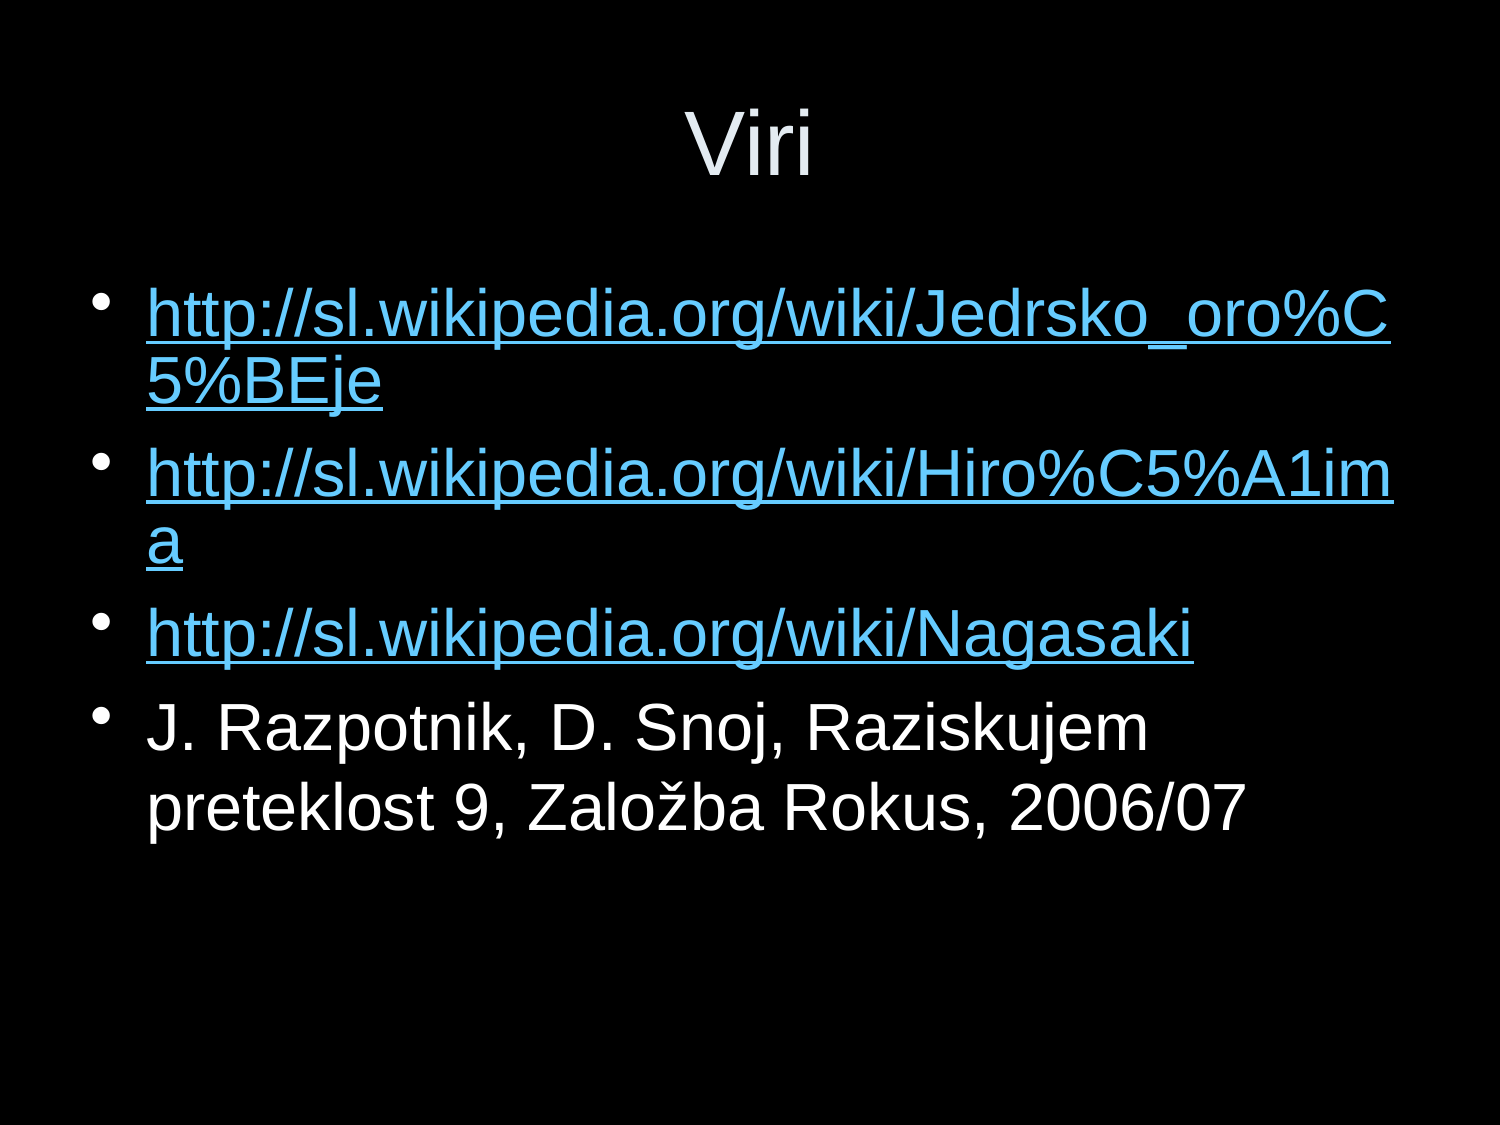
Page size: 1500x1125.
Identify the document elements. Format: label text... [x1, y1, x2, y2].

list http://sl.wikipedia.org/wiki/Jedrsko_oro%C5%BEje http://sl.wikipedia.org/wiki/Hiro%C5%A1ima http://sl.wikipedia.org/wiki/Nagasaki J. Razpotnik, D. Snoj, Raziskujem preteklost 9, Založba Rokus, 2006/07 [75, 262, 1425, 1005]
title Viri [75, 45, 1425, 233]
